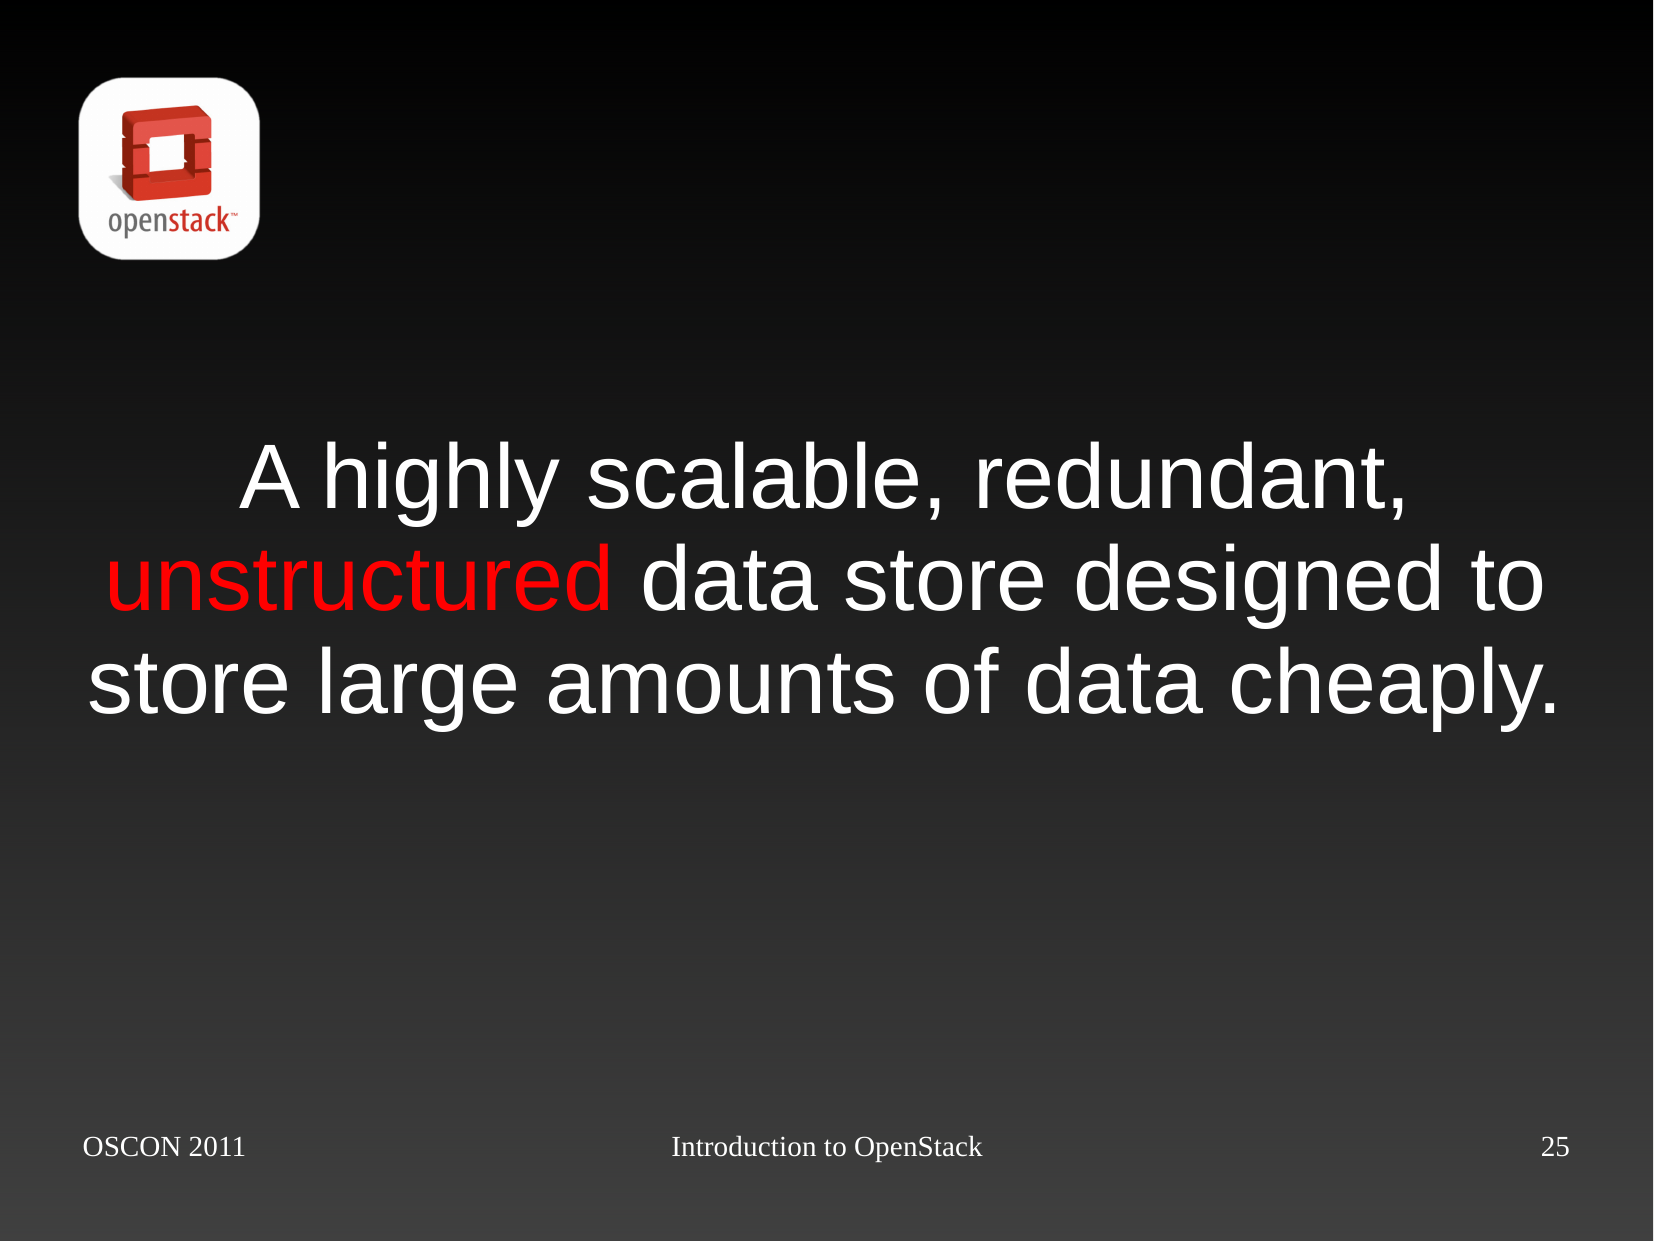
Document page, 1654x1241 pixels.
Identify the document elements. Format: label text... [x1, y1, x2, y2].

picture [0, 0, 1654, 1241]
subtitle A highly scalable, redundant, unstructured data store designed to store large amounts of data cheaply. [82, 56, 1571, 1102]
